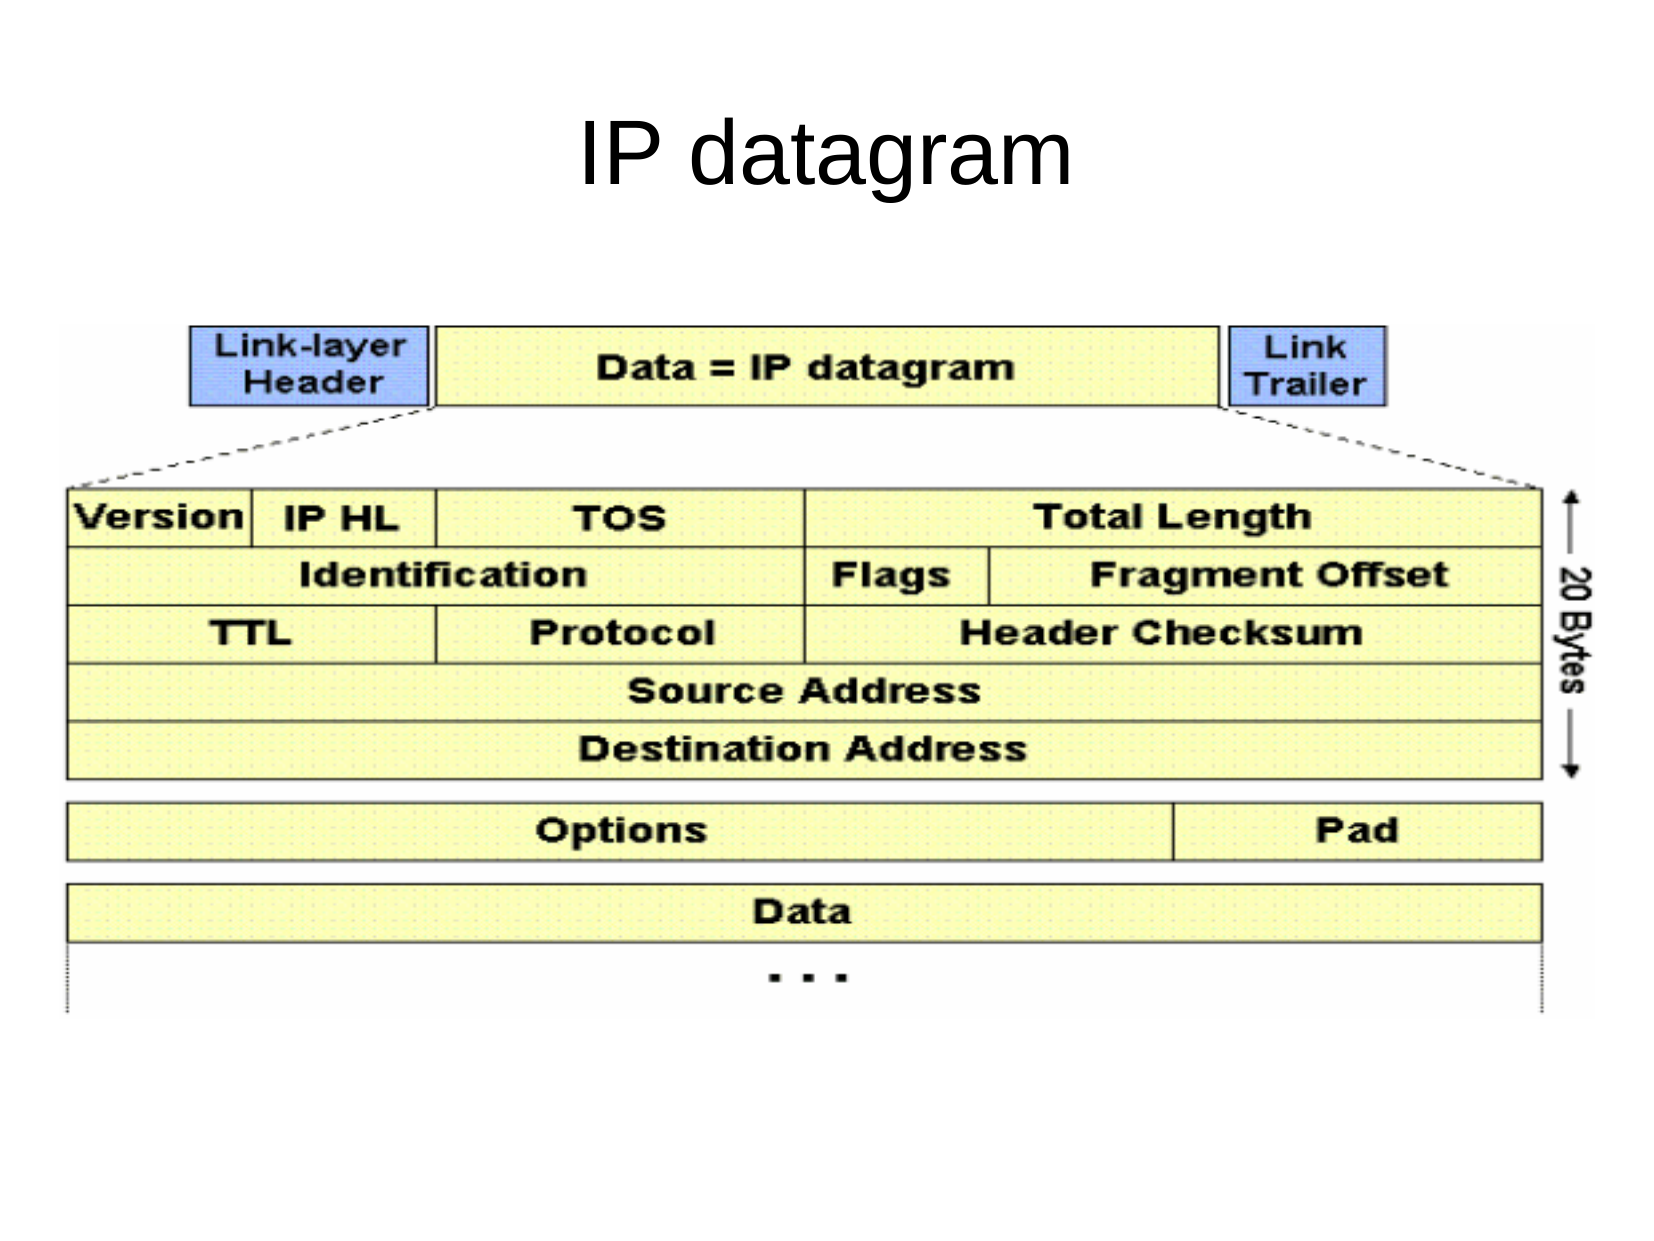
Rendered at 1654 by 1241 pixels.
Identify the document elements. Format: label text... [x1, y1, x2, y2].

title IP datagram [82, 49, 1571, 257]
picture [59, 324, 1595, 1019]
